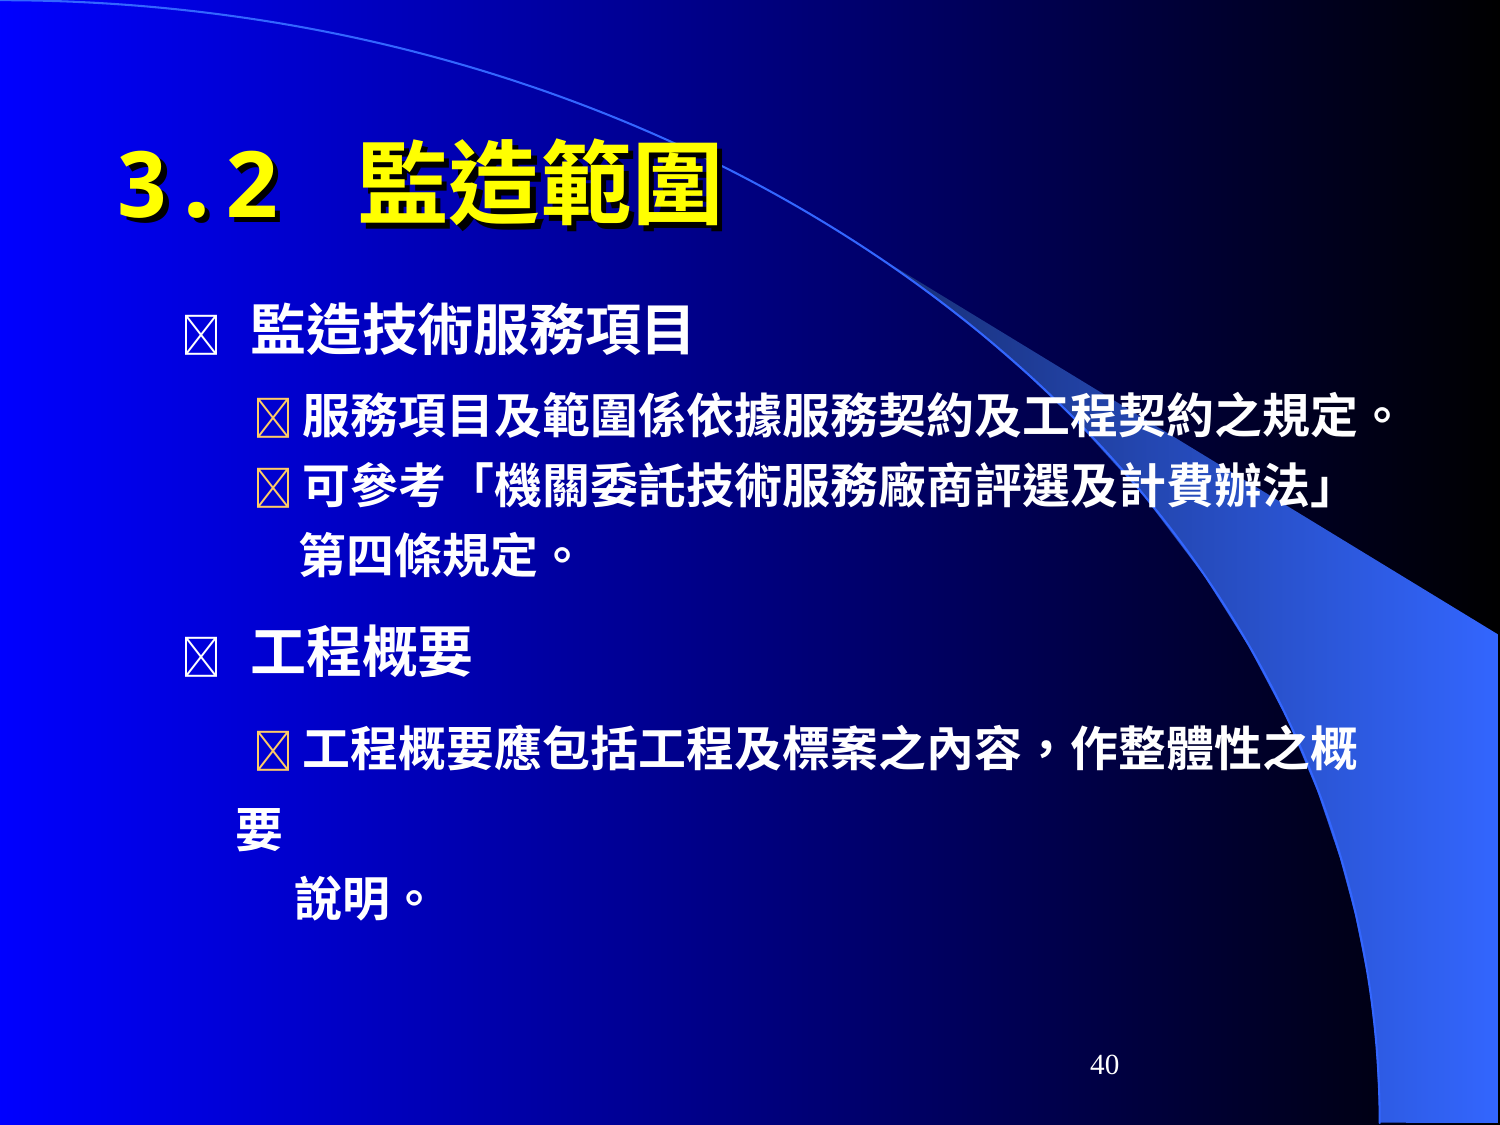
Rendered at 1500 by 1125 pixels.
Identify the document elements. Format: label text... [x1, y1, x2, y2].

list  監造技術服務項目 服務項目及範圍係依據服務契約及工程契約之規定。 可參考「機關委託技術服務廠商評選及計費辦法」 第四條規定。  工程概要 工程概要應包括工程及標案之內容，作整體性之概要 說明。 [112, 287, 1413, 1025]
title 3.2 監造範圍 [99, 87, 1375, 276]
text_box [1074, 1025, 1388, 1101]
